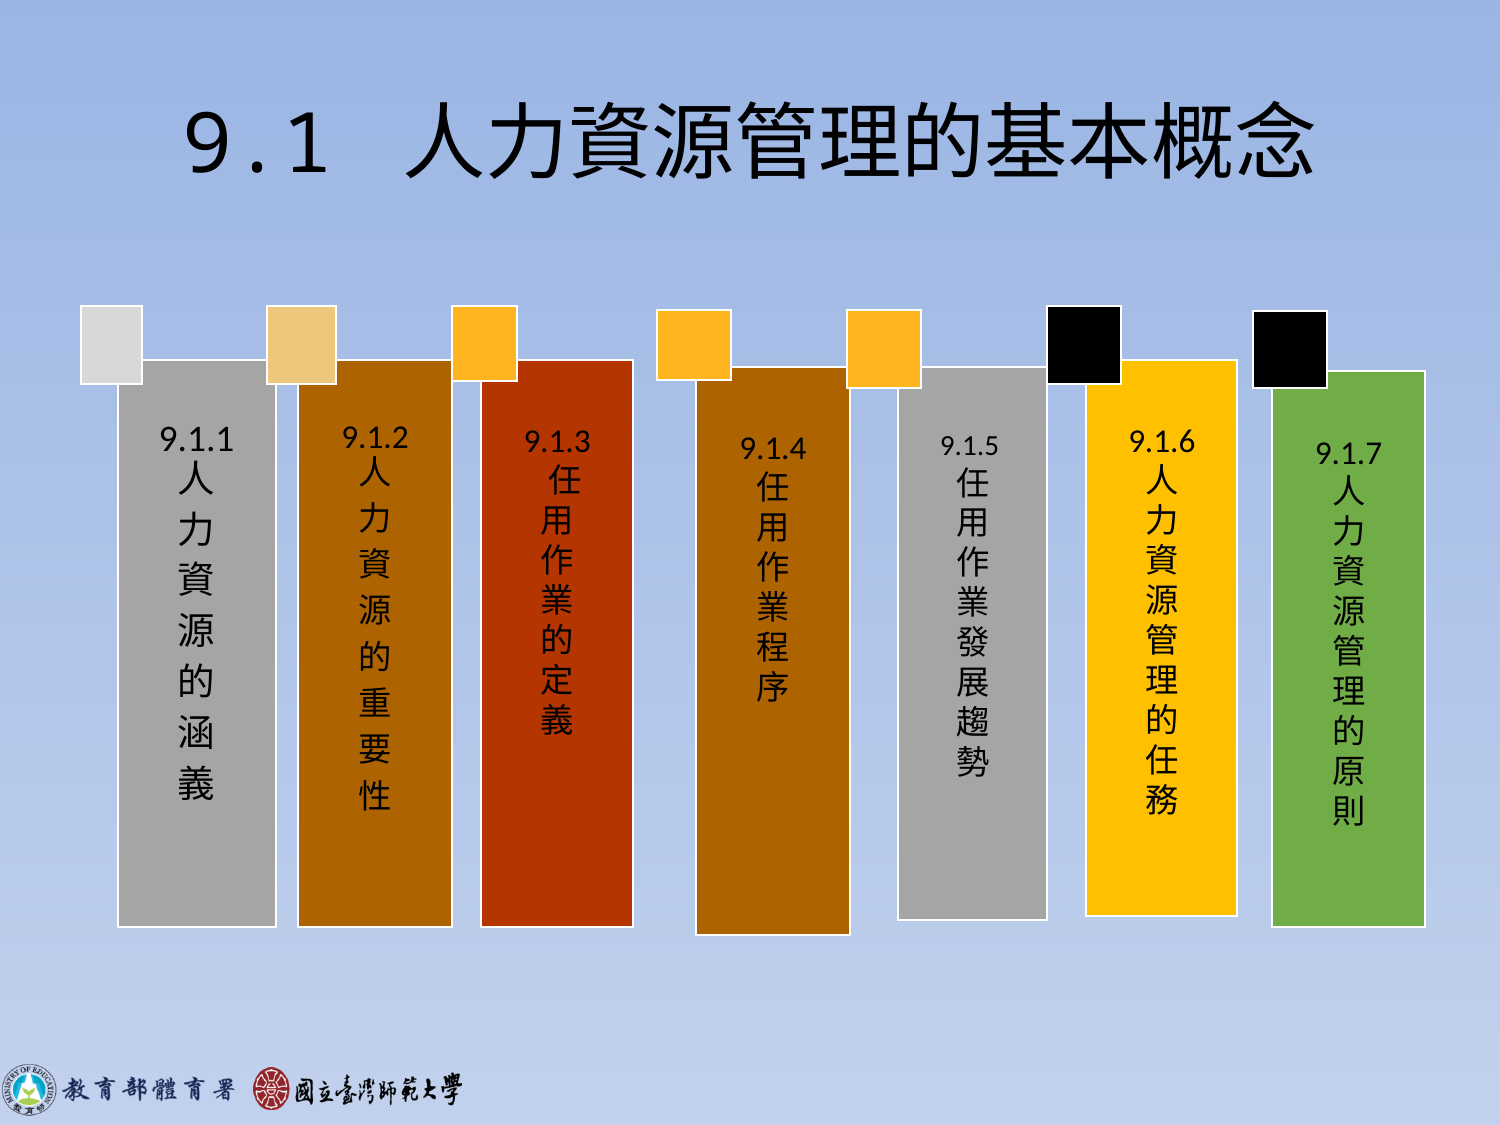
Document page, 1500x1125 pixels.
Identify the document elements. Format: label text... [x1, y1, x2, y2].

text_box 9.1.3 任用 作 業 的 定 義 [481, 360, 634, 928]
text_box 9.1.5 任 用 作 業 發 展 趨 勢 [898, 367, 1048, 921]
text_box [81, 306, 142, 384]
text_box [267, 306, 336, 384]
text_box [1253, 311, 1327, 388]
text_box 9.1.1 人 力 資 源 的 涵 義 [117, 360, 276, 928]
text_box 9.1.4 任 用 作 業 程 序 [696, 367, 850, 935]
text_box [847, 310, 921, 388]
text_box [452, 306, 517, 381]
text_box [657, 310, 731, 380]
text_box 9.1.6 人 力 資 源 管 理 的 任 務 [1086, 360, 1238, 917]
text_box [1047, 306, 1121, 384]
text_box 9.1.2 人 力 資 源 的 重 要 性 [297, 360, 453, 928]
title 9.1 人力資源管理的基本概念 [75, 45, 1426, 233]
text_box 9.1.7 人 力 資 源 管 理 的 原 則 [1272, 371, 1426, 928]
